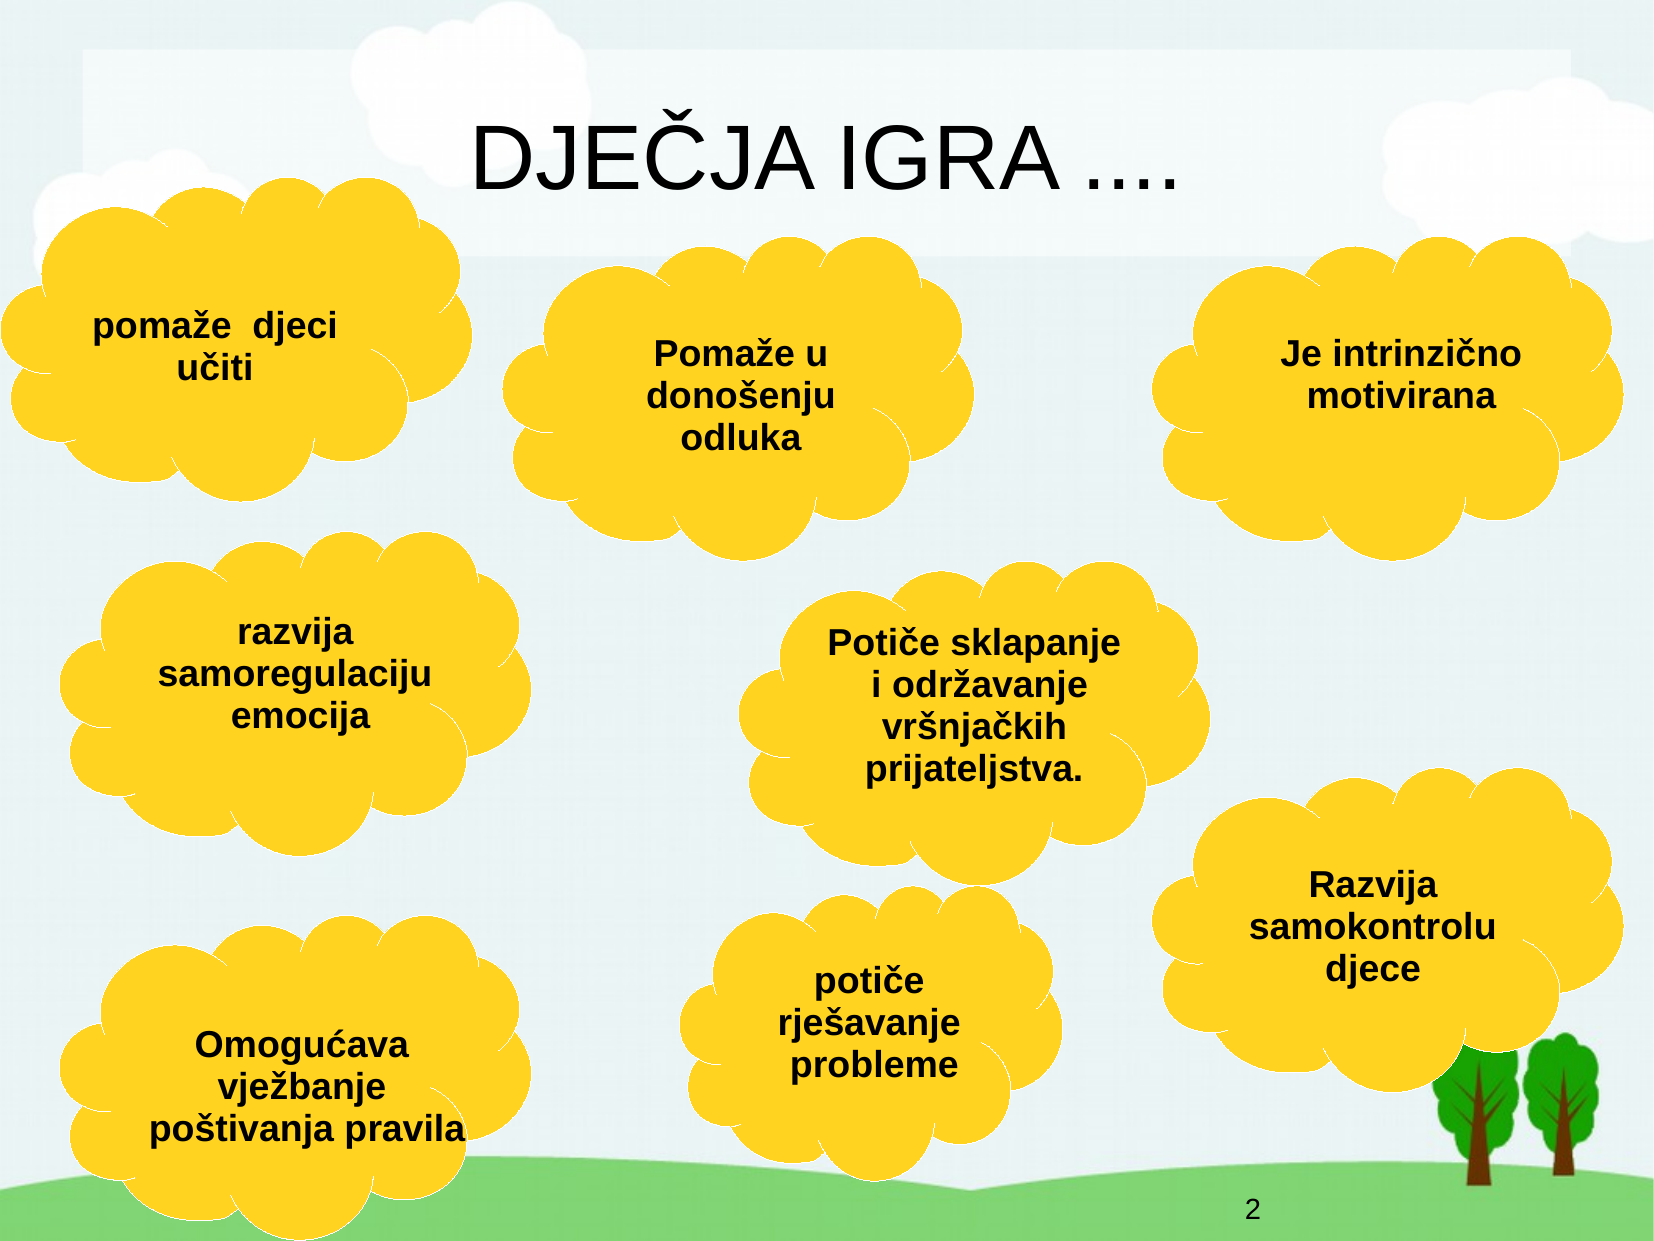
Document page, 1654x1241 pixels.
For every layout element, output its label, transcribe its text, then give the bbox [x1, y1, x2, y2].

text_box Je intrinzično motivirana [1151, 324, 1652, 424]
text_box razvija samoregulaciju emocija [88, 561, 502, 744]
text_box [1070, 561, 1138, 572]
text_box [59, 585, 532, 857]
text_box [679, 984, 1011, 1182]
text_box [501, 236, 975, 562]
text_box pomaže djeci učiti [46, 297, 384, 397]
text_box [1244, 1190, 1630, 1241]
text_box [114, 915, 532, 1128]
text_box [1193, 767, 1625, 993]
text_box Pomaže u donošenju odluka [566, 324, 916, 466]
text_box [0, 177, 473, 503]
text_box Razvija samokontrolu djece [1181, 856, 1565, 998]
text_box Potiče sklapanje i održavanje vršnjačkih prijateljstva. [767, 572, 1182, 798]
text_box [218, 531, 474, 561]
text_box [1182, 616, 1211, 773]
title DJEČJA IGRA .... [82, 49, 1571, 257]
text_box [994, 561, 1057, 572]
text_box Omogućava vježbanje poštivanja pravila [101, 974, 502, 1158]
text_box [59, 1023, 465, 1241]
text_box [717, 672, 1146, 1085]
text_box [1151, 878, 1560, 1093]
text_box [1193, 236, 1612, 324]
text_box potiče rješavanje probleme [708, 951, 1030, 1093]
text_box [1162, 424, 1617, 562]
